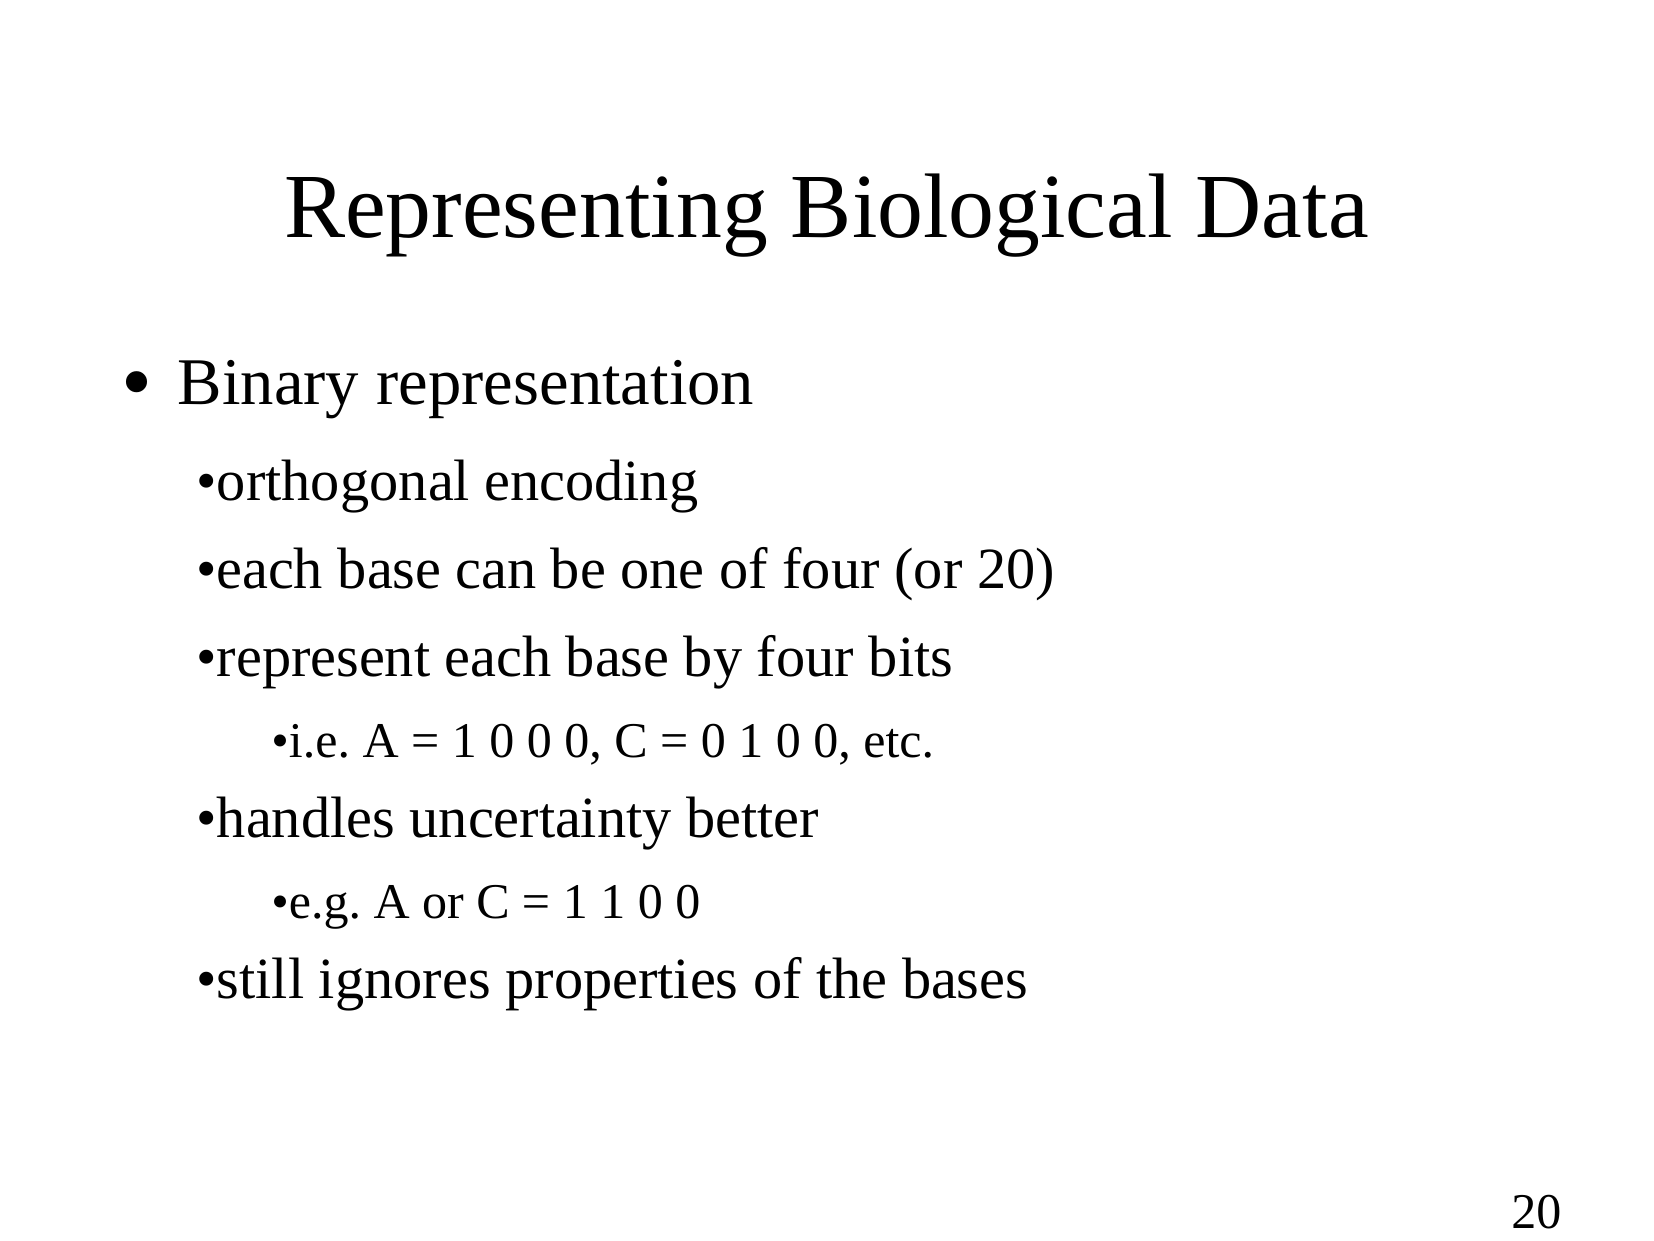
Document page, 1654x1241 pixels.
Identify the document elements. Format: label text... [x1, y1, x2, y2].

text_box <number> [1511, 1183, 1654, 1241]
title Representing Biological Data [121, 102, 1534, 311]
list Binary representation orthogonal encoding each base can be one of four (or 20) represent each base by four bits i.e. A = 1 0 0 0, C = 0 1 0 0, etc. handles uncertainty better e.g. A or C = 1 1 0 0 still ignores properties of the bases [121, 344, 1534, 1127]
